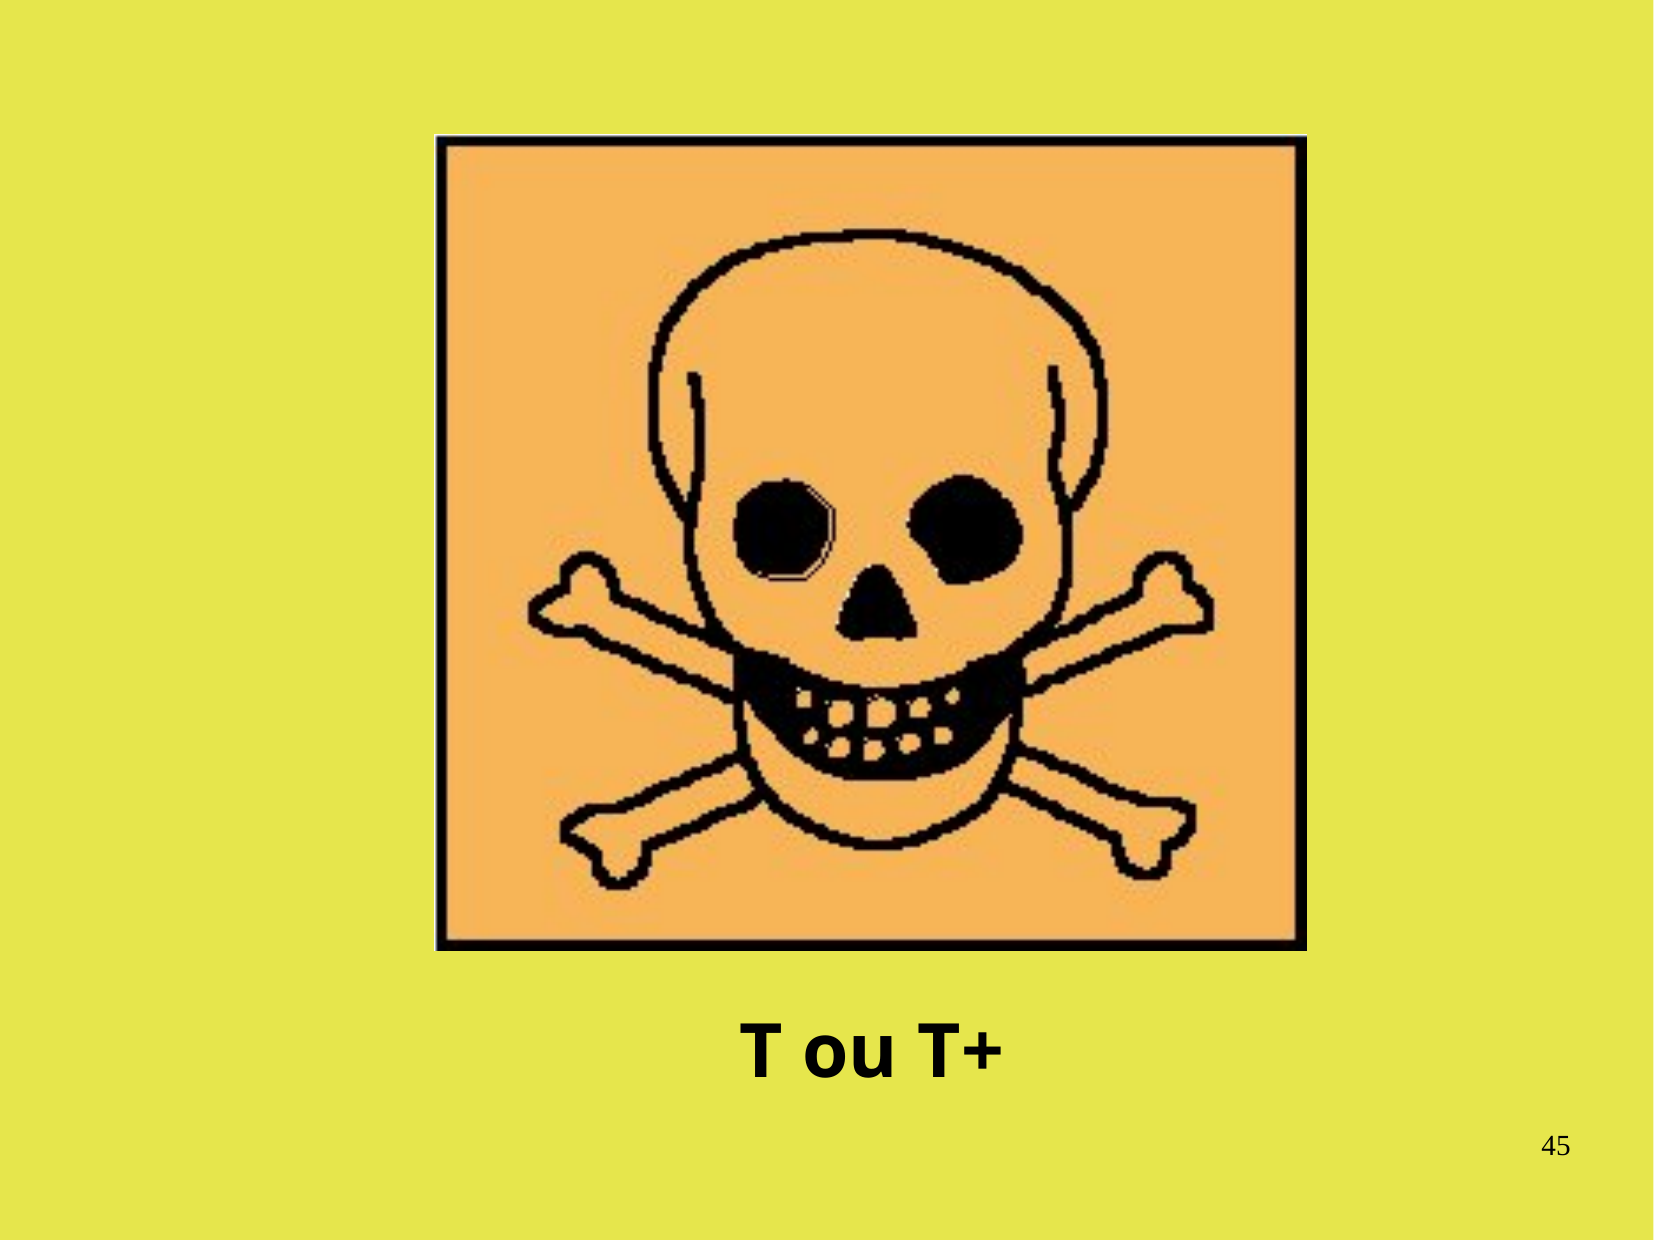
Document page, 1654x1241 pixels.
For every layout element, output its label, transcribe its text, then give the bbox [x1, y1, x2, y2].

text_box T ou T+ [724, 989, 1073, 1109]
picture [434, 134, 1307, 951]
